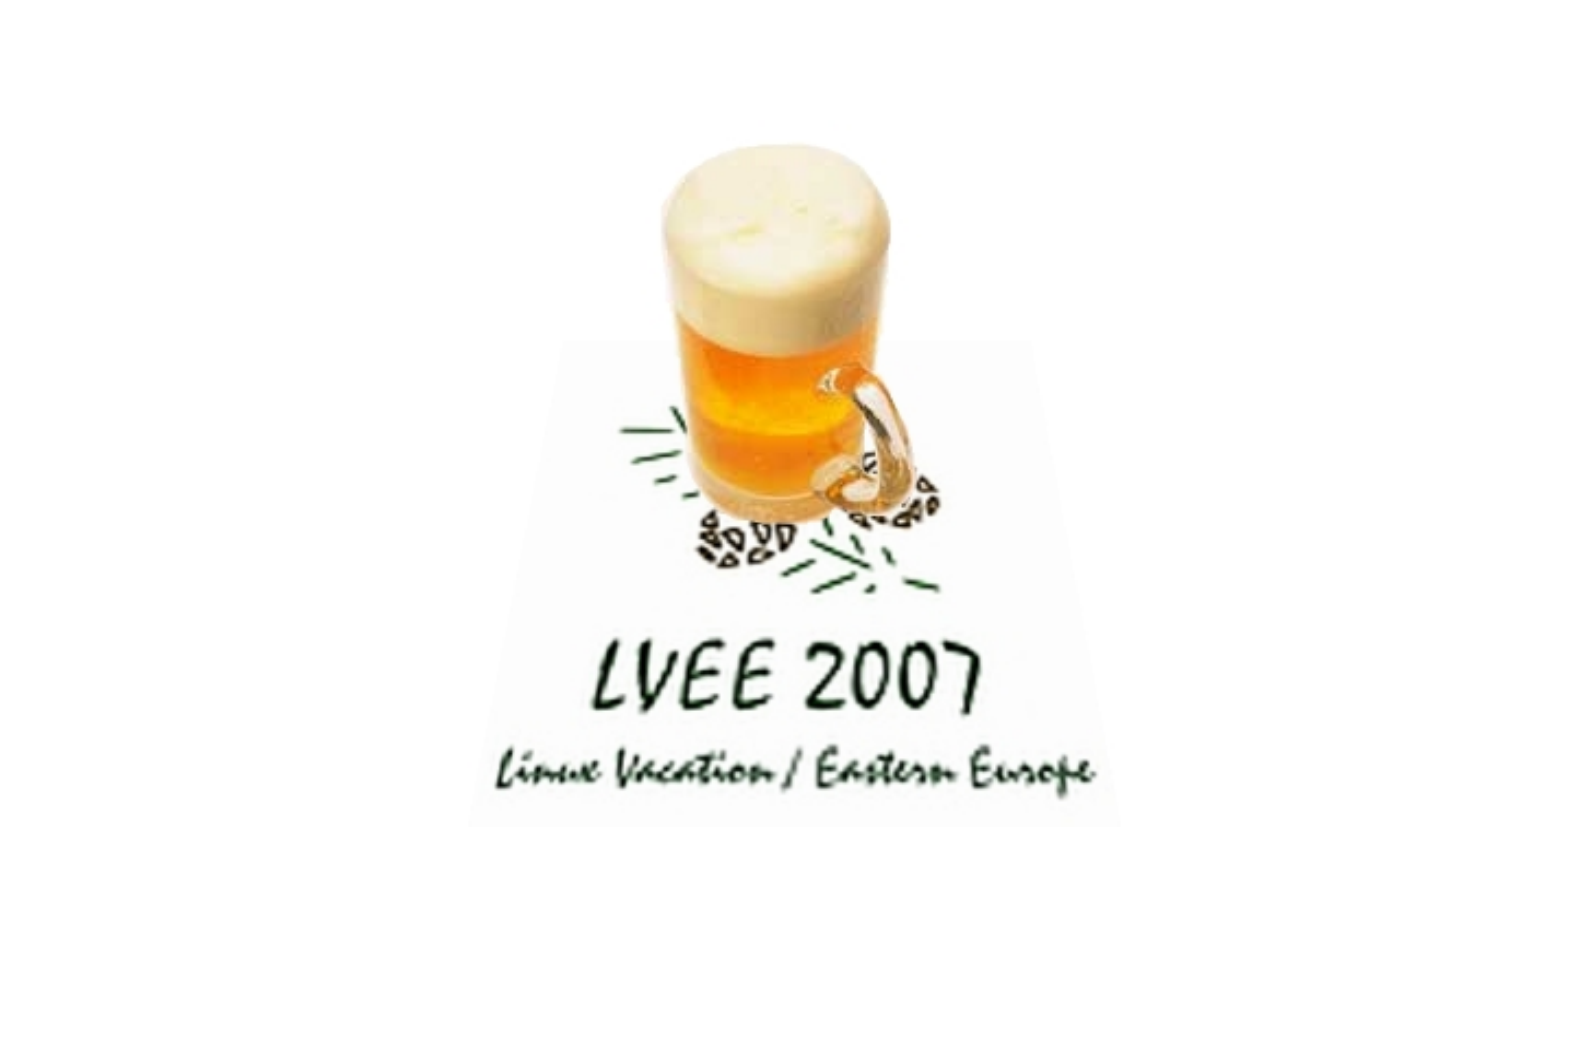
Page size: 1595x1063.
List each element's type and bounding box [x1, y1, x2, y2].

picture [467, 88, 1123, 827]
